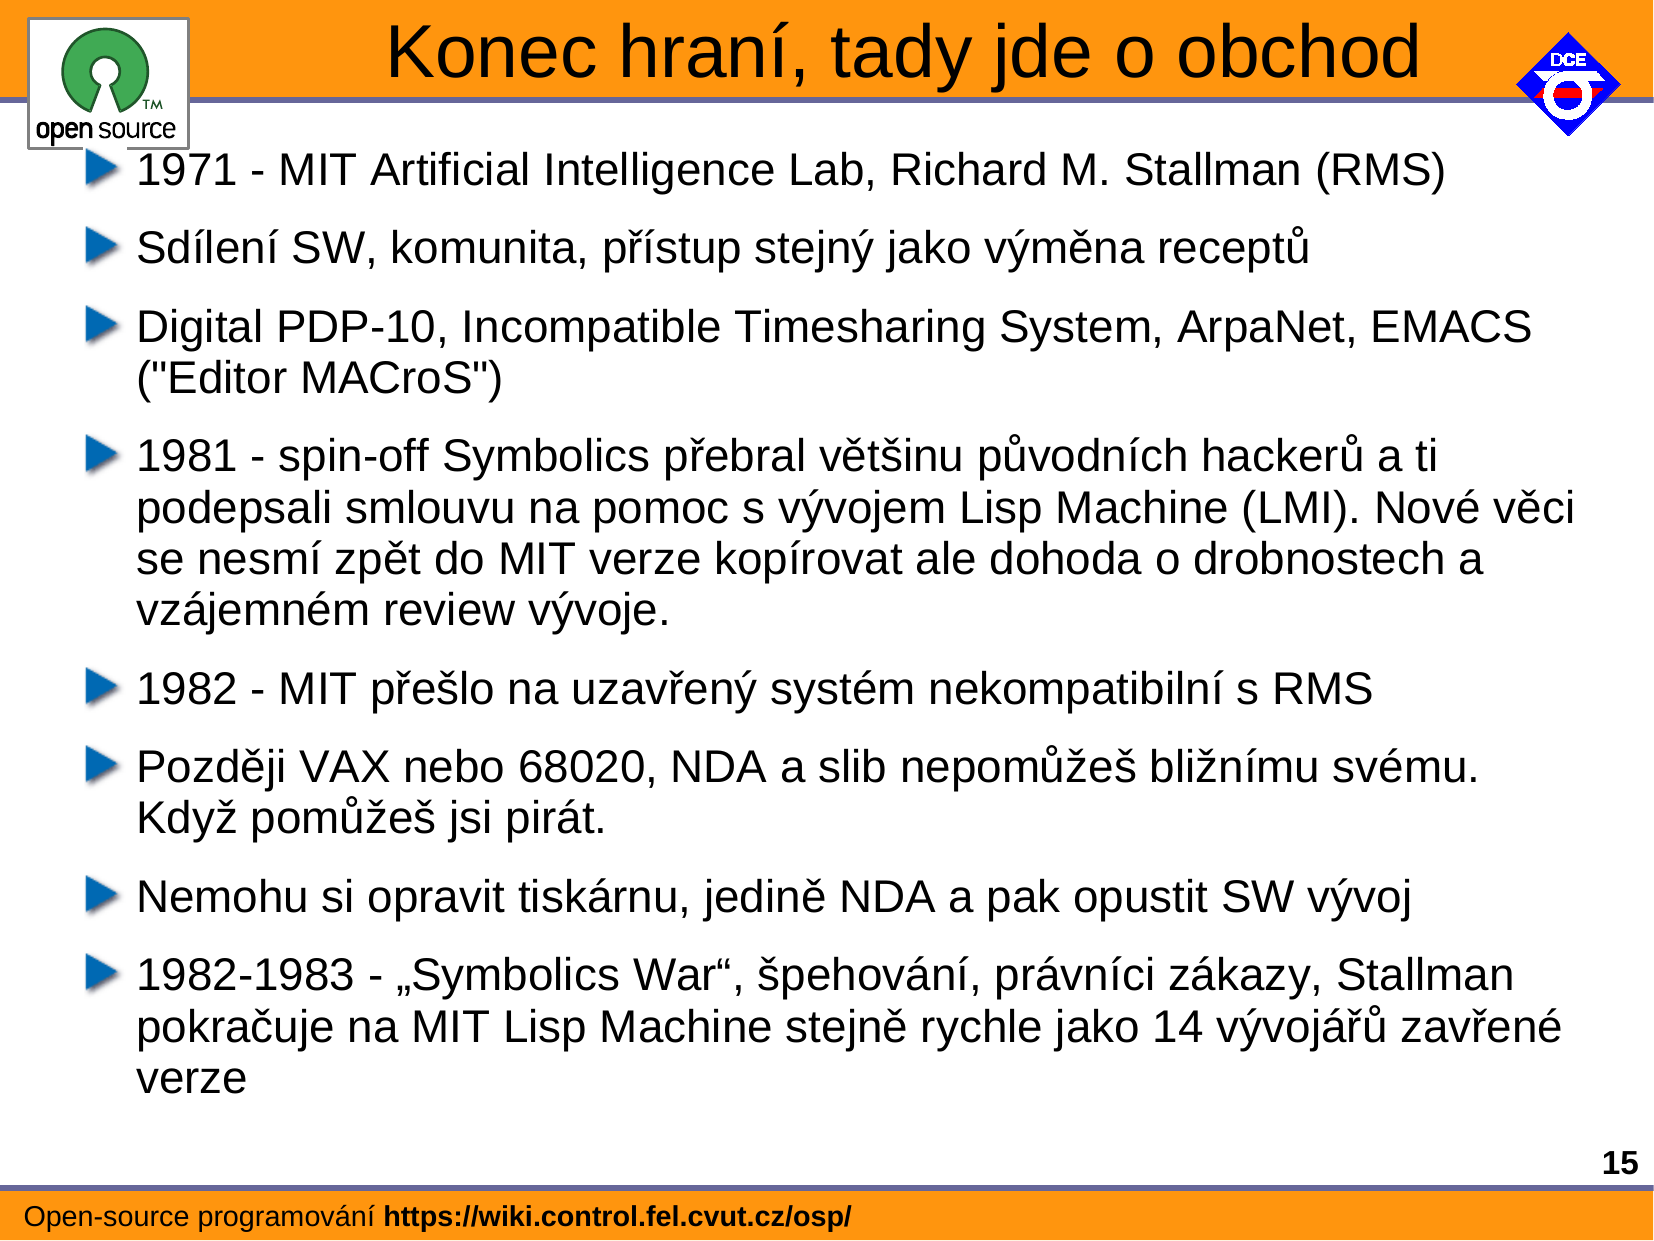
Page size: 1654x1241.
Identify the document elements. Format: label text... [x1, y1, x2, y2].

list 1971 - MIT Artificial Intelligence Lab, Richard M. Stallman (RMS) Sdílení SW, komunita, přístup stejný jako výměna receptů Digital PDP-10, Incompatible Timesharing System, ArpaNet, EMACS ("Editor MACroS") 1981 - spin-off Symbolics přebral většinu původních hackerů a ti podepsali smlouvu na pomoc s vývojem Lisp Machine (LMI). Nové věci se nesmí zpět do MIT verze kopírovat ale dohoda o drobnostech a vzájemném review vývoje. 1982 - MIT přešlo na uzavřený systém nekompatibilní s RMS Později VAX nebo 68020, NDA a slib nepomůžeš bližnímu svému. Když pomůžeš jsi pirát. Nemohu si opravit tiskárnu, jedině NDA a pak opustit SW vývoj 1982-1983 - „Symbolics War“, špehování, právníci zákazy, Stallman pokračuje na MIT Lisp Machine stejně rychle jako 14 vývojářů zavřené verze [65, 143, 1589, 1190]
title Konec hraní, tady jde o obchod [178, 5, 1631, 97]
